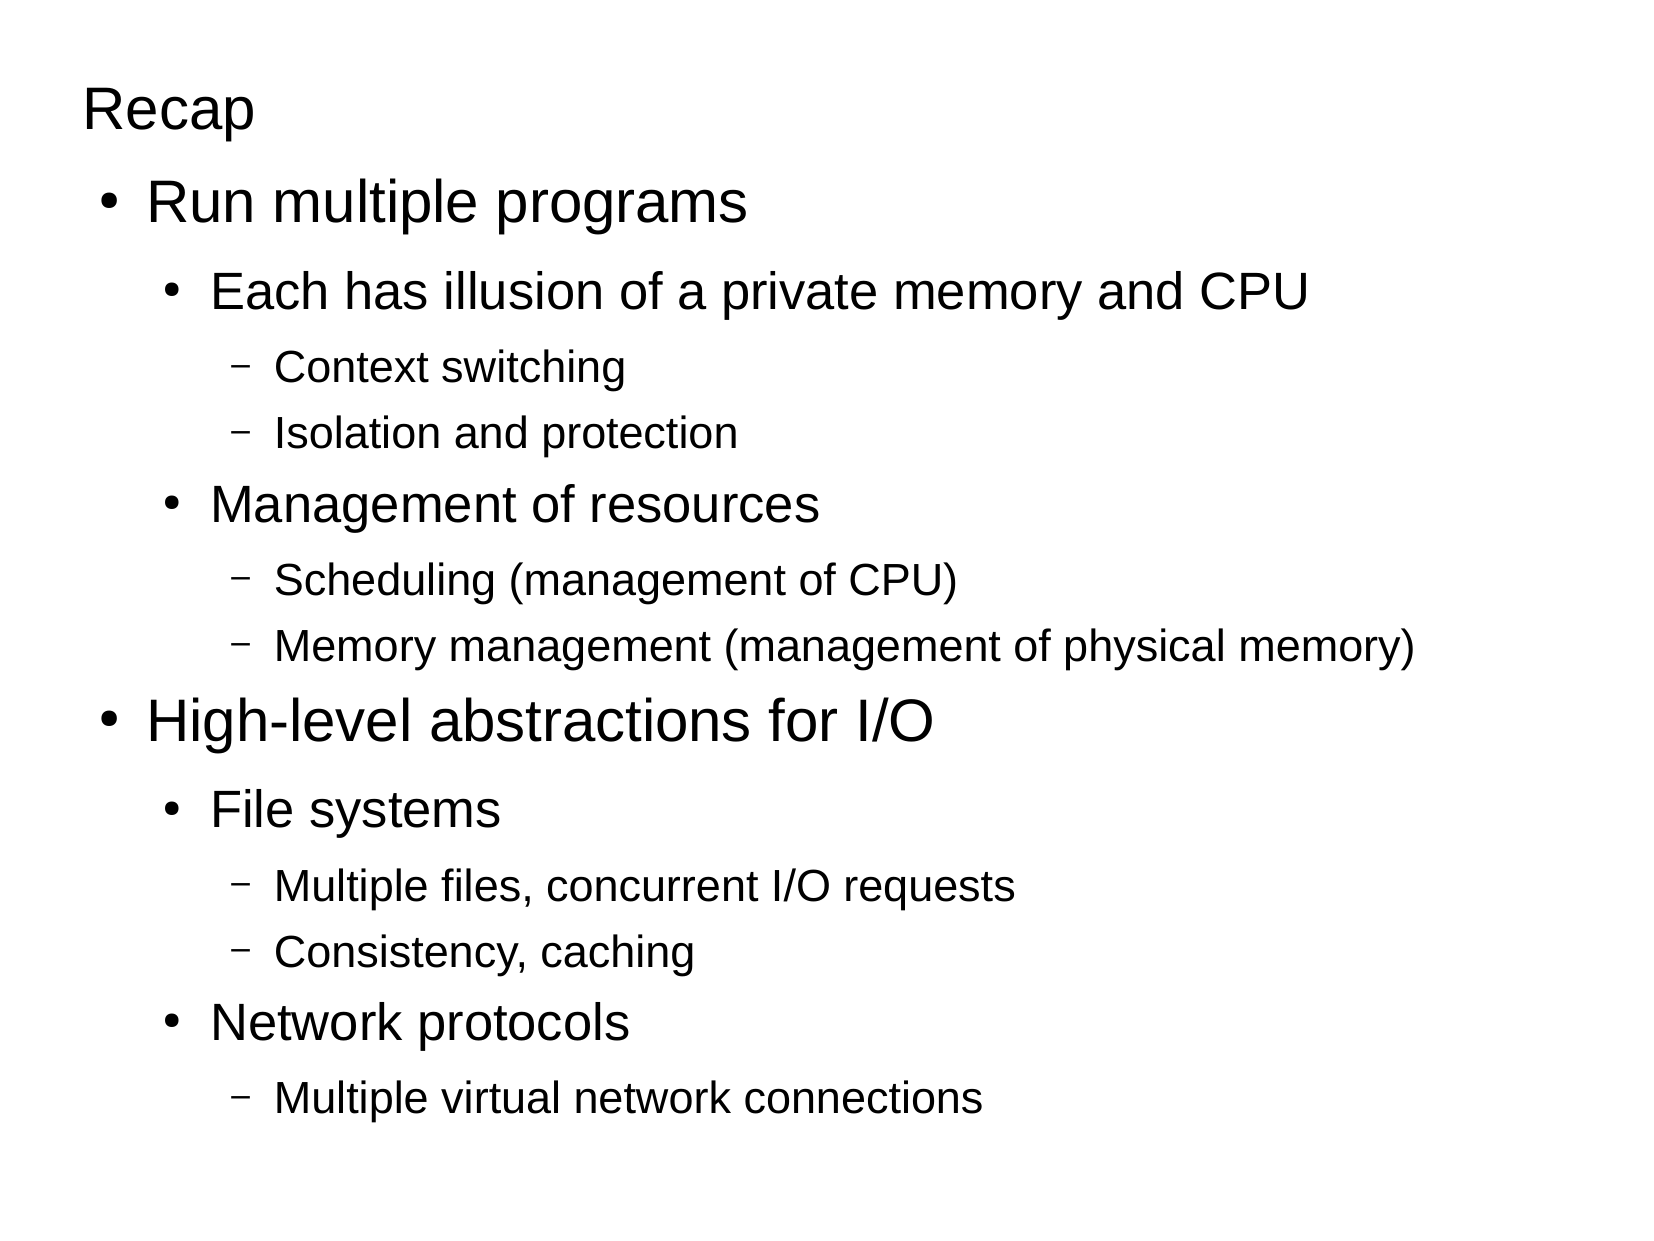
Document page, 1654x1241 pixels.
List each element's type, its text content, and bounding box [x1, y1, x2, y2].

list Recap Run multiple programs Each has illusion of a private memory and CPU Context switching Isolation and protection Management of resources Scheduling (management of CPU) Memory management (management of physical memory) High-level abstractions for I/O File systems Multiple files, concurrent I/O requests Consistency, caching Network protocols Multiple virtual network connections [82, 75, 1576, 1126]
